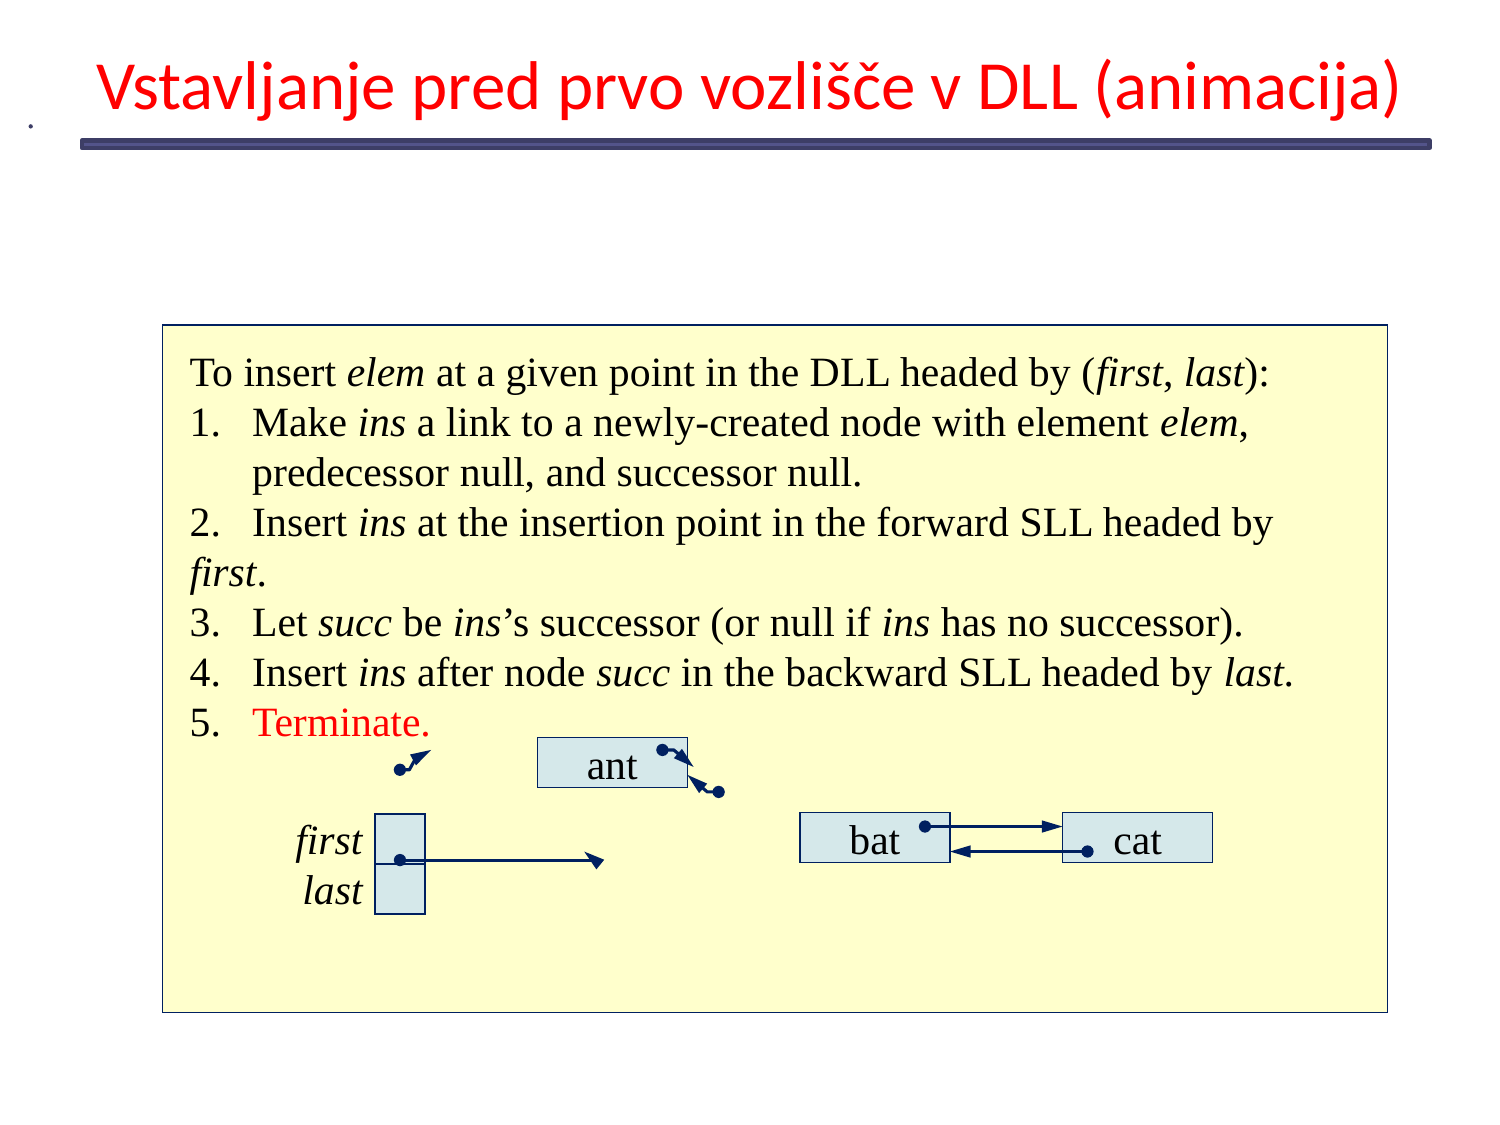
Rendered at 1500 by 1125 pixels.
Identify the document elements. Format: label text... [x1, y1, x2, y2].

title Vstavljanje pred prvo vozlišče v DLL (animacija) [75, 23, 1425, 141]
text_box bat [799, 812, 950, 863]
text_box [162, 324, 1388, 1013]
text_box cat [1062, 812, 1213, 863]
text_box To insert elem at a given point in the DLL headed by (first, last): 1. Make ins a link to a newly-created node with element elem, predecessor null, and successor null. 2. Insert ins at the insertion point in the forward SLL headed by first. 3. Let succ be ins’s successor (or null if ins has no successor). 4. Insert ins after node succ in the backward SLL headed by last. 5. Terminate. [174, 337, 1375, 753]
text_box ant [537, 737, 688, 788]
text_box first [274, 812, 363, 862]
text_box last [274, 862, 363, 913]
